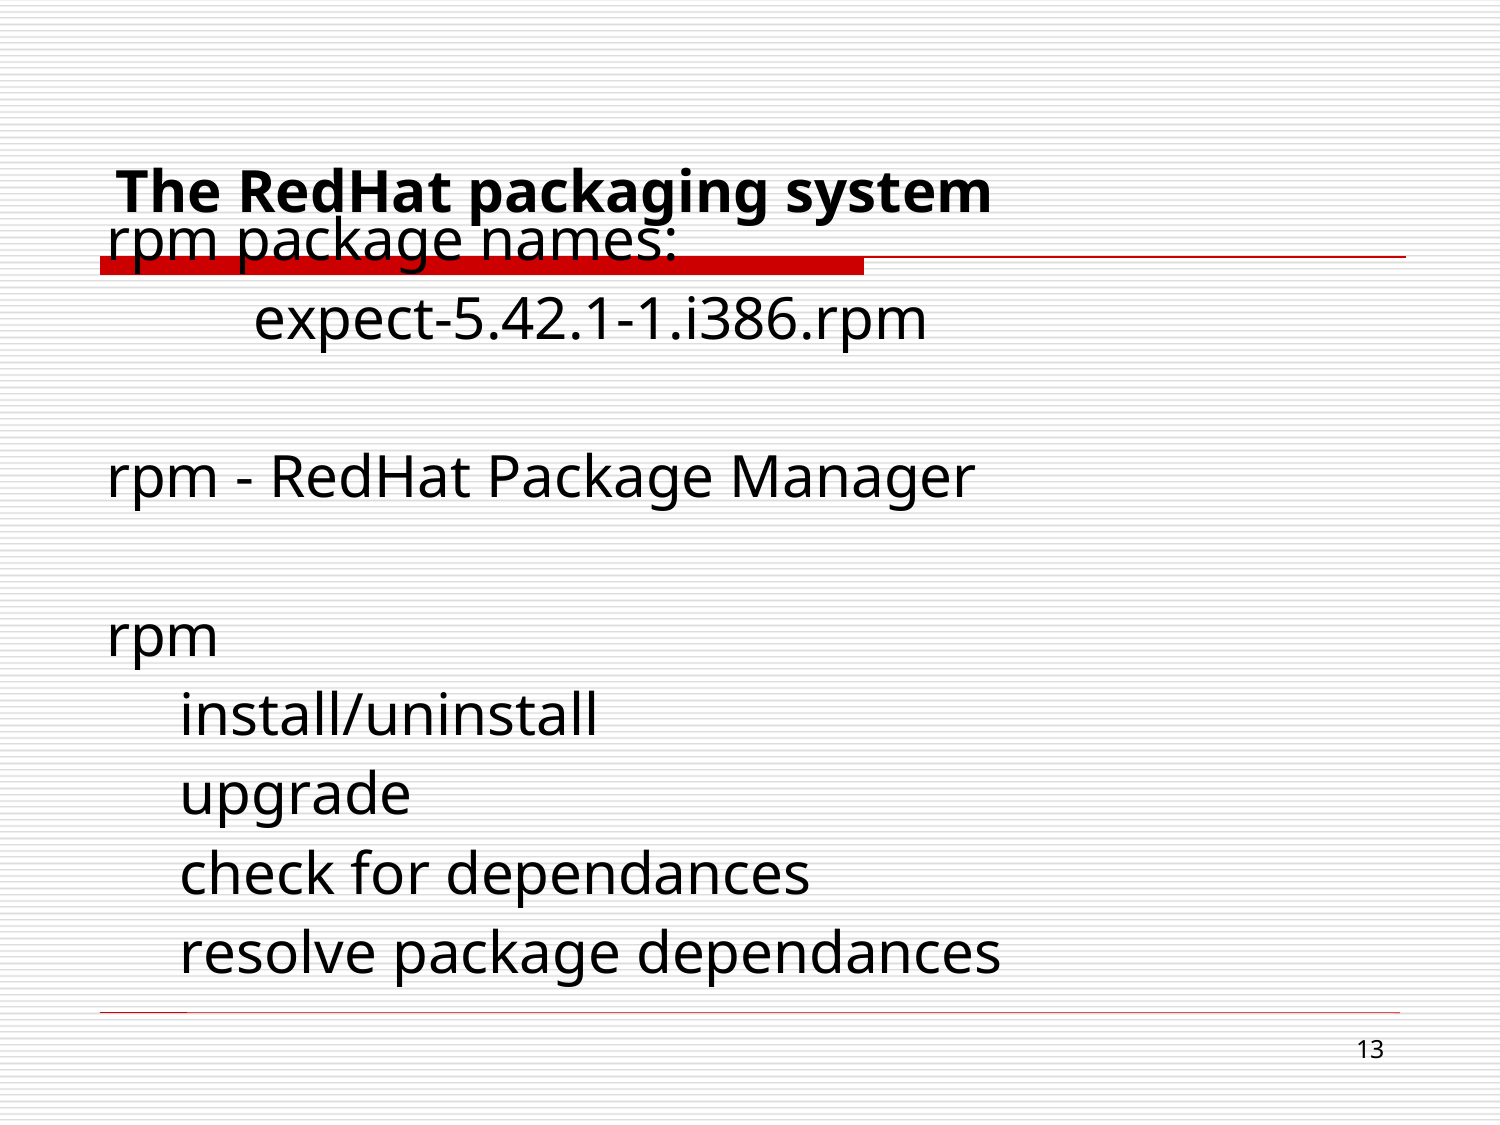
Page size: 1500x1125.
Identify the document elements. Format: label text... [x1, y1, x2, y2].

title The RedHat packaging system [100, 94, 1376, 236]
picture [0, 0, 1500, 1125]
text_box rpm package names: expect-5.42.1-1.i386.rpm rpm - RedHat Package Manager rpm install/uninstall upgrade check for dependances resolve package dependances [17, 236, 1500, 999]
